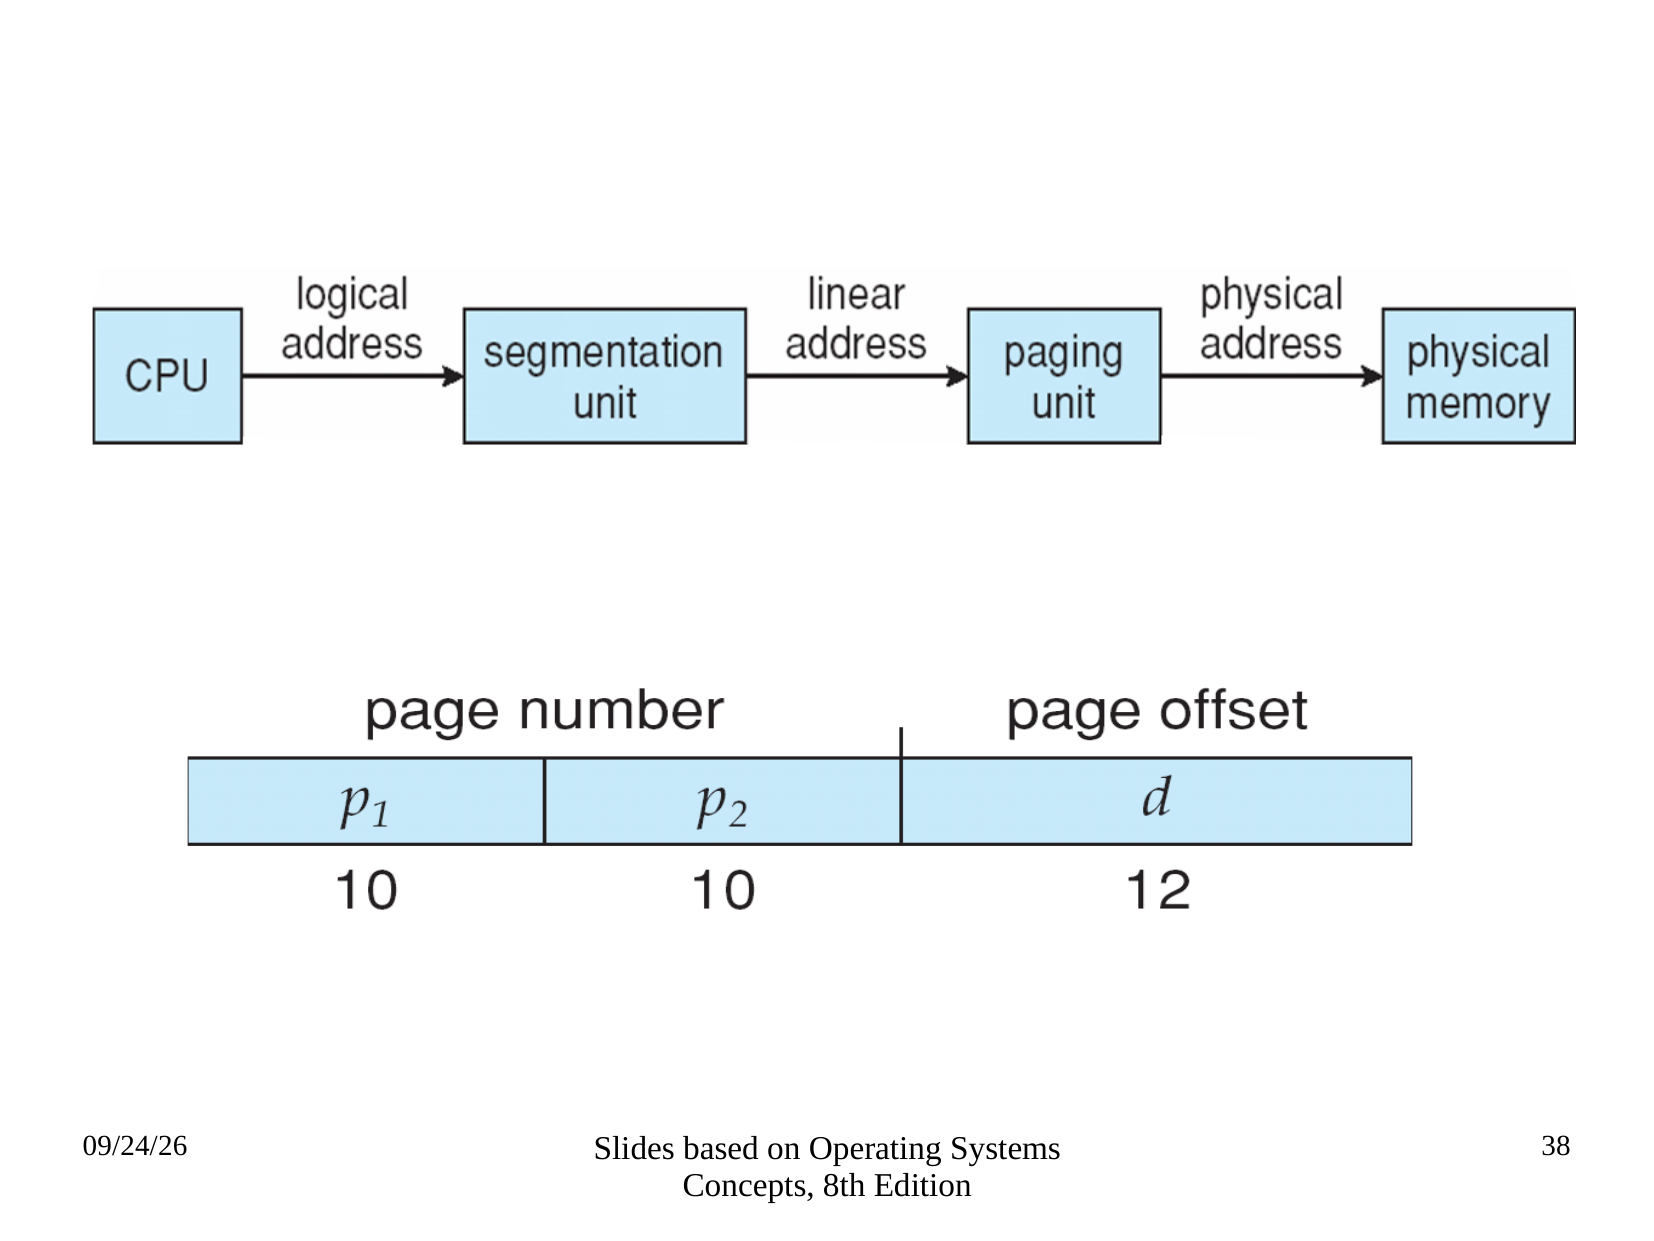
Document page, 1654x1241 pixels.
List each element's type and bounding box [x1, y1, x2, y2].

picture [187, 679, 1413, 919]
picture [90, 269, 1576, 446]
